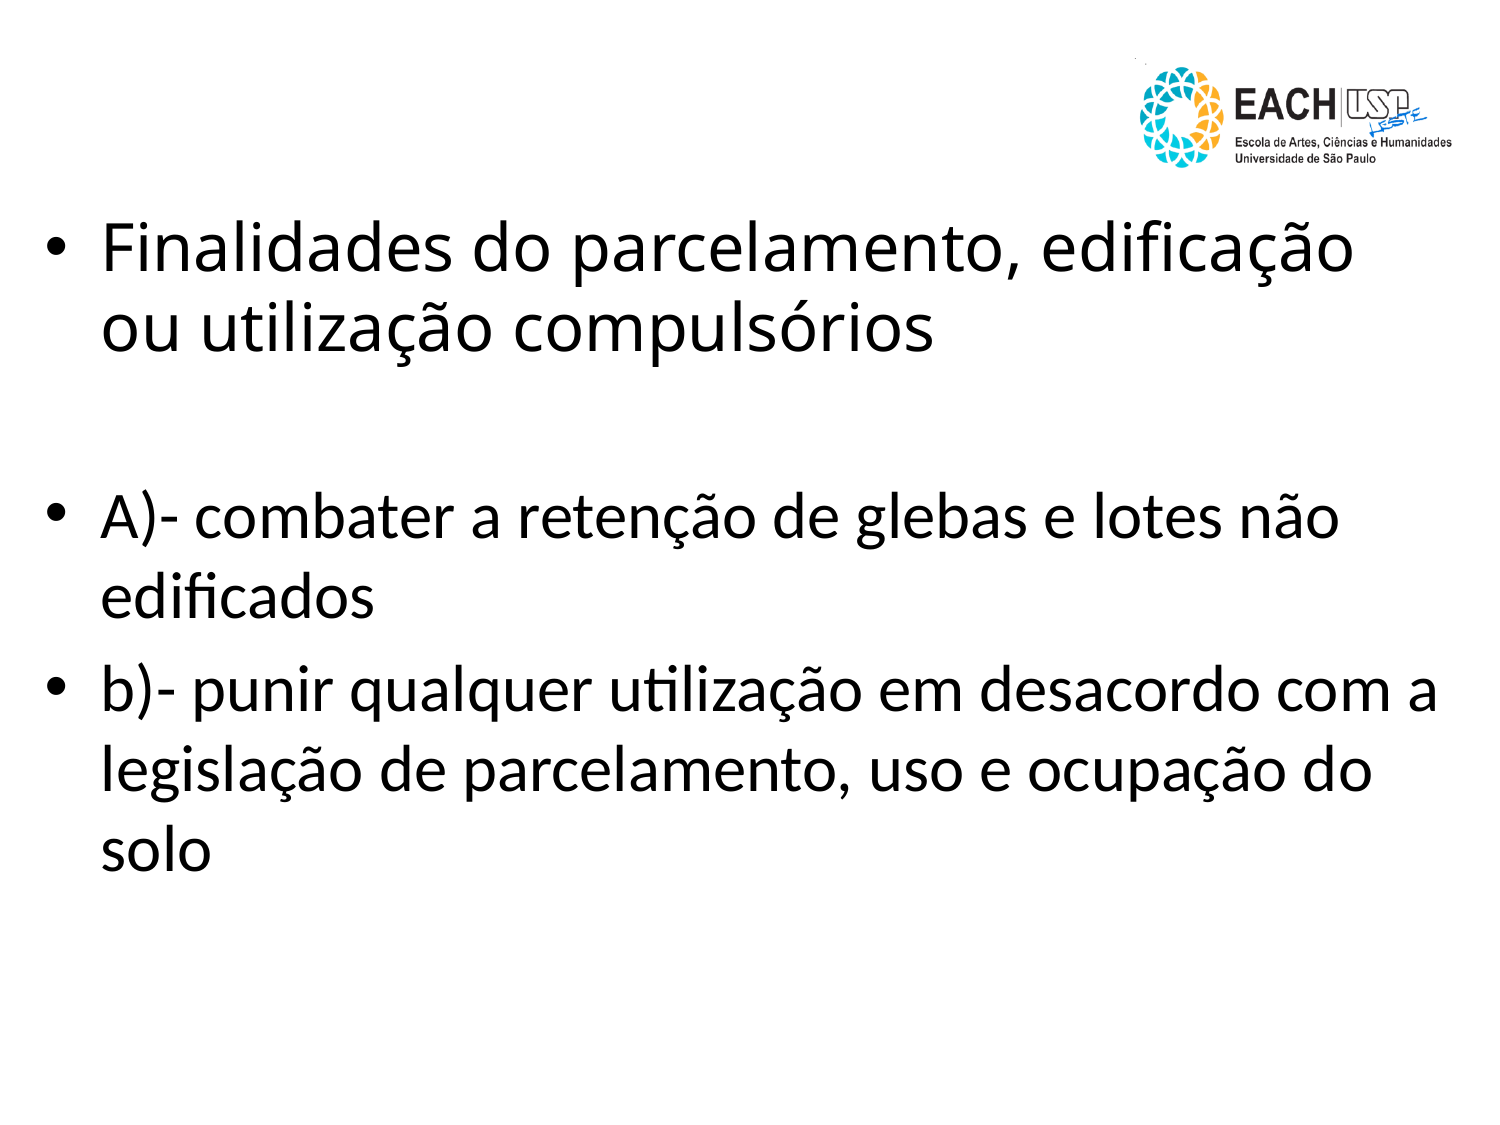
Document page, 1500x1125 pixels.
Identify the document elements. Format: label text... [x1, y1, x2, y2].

list Finalidades do parcelamento, edificação ou utilização compulsórios A)- combater a retenção de glebas e lotes não edificados b)- punir qualquer utilização em desacordo com a legislação de parcelamento, uso e ocupação do solo [29, 197, 1471, 1083]
picture [1134, 54, 1480, 196]
